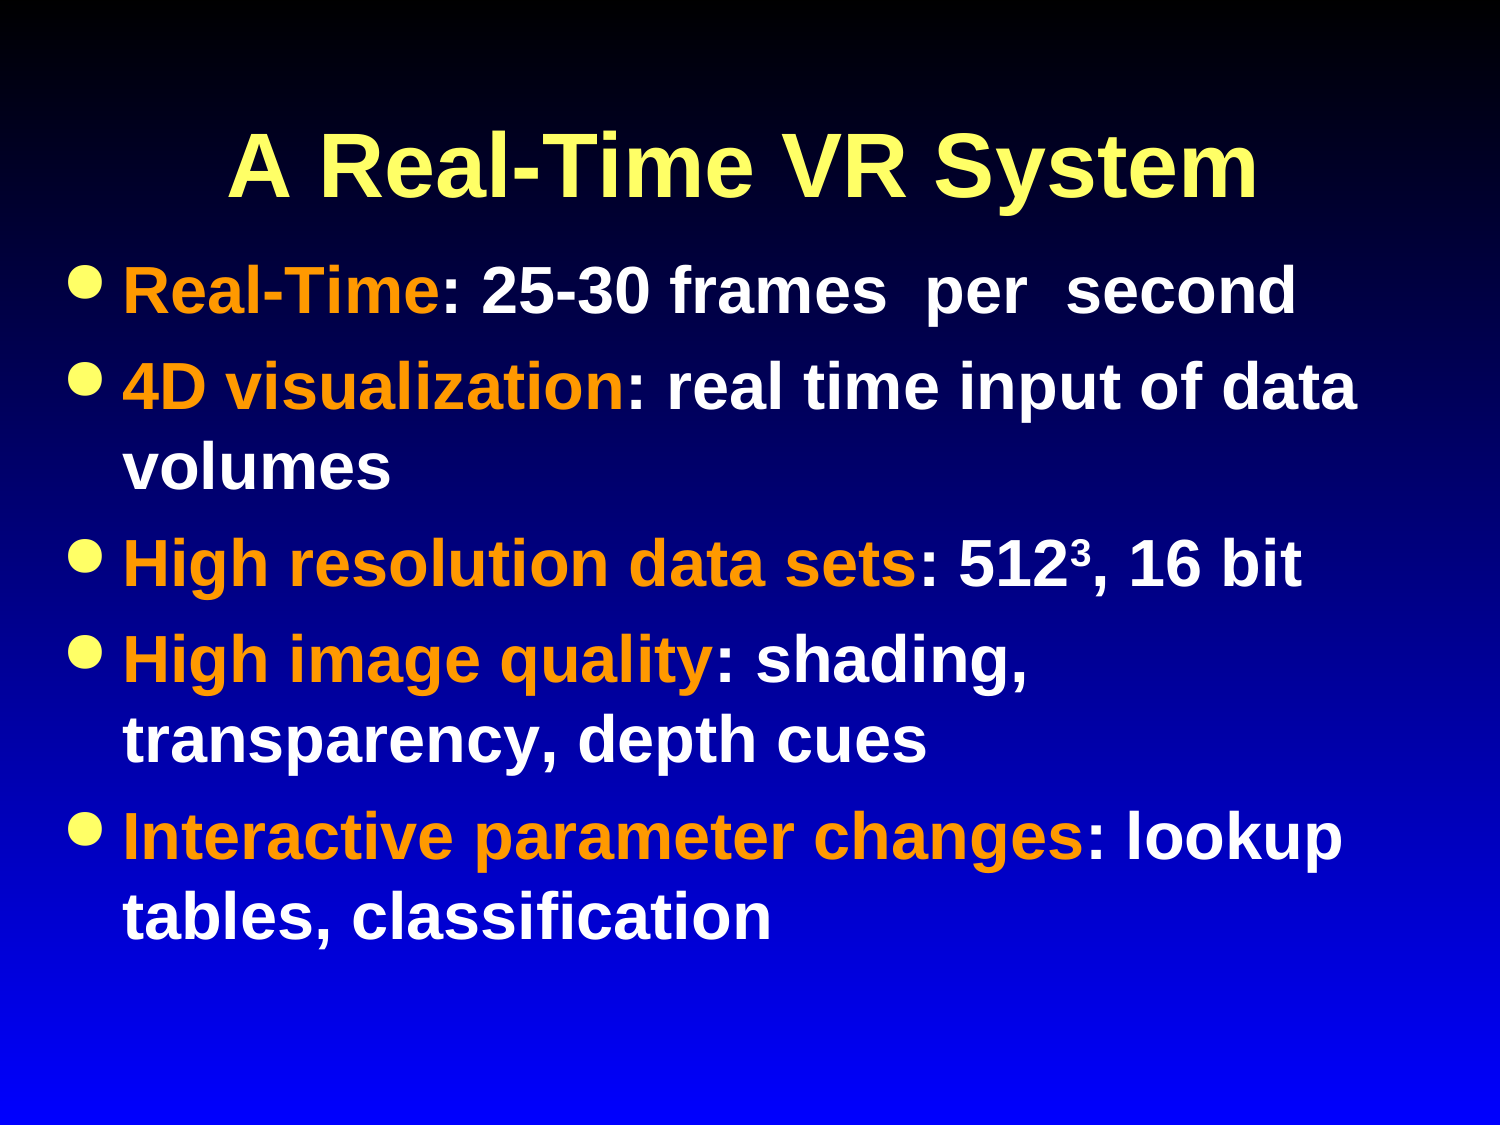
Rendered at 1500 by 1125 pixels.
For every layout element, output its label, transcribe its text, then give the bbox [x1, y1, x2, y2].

title A Real-Time VR System [99, 37, 1388, 225]
list Real-Time: 25-30 frames per second 4D visualization: real time input of data volumes High resolution data sets: 5123, 16 bit High image quality: shading, transparency, depth cues Interactive parameter changes: lookup tables, classification [50, 239, 1450, 1086]
